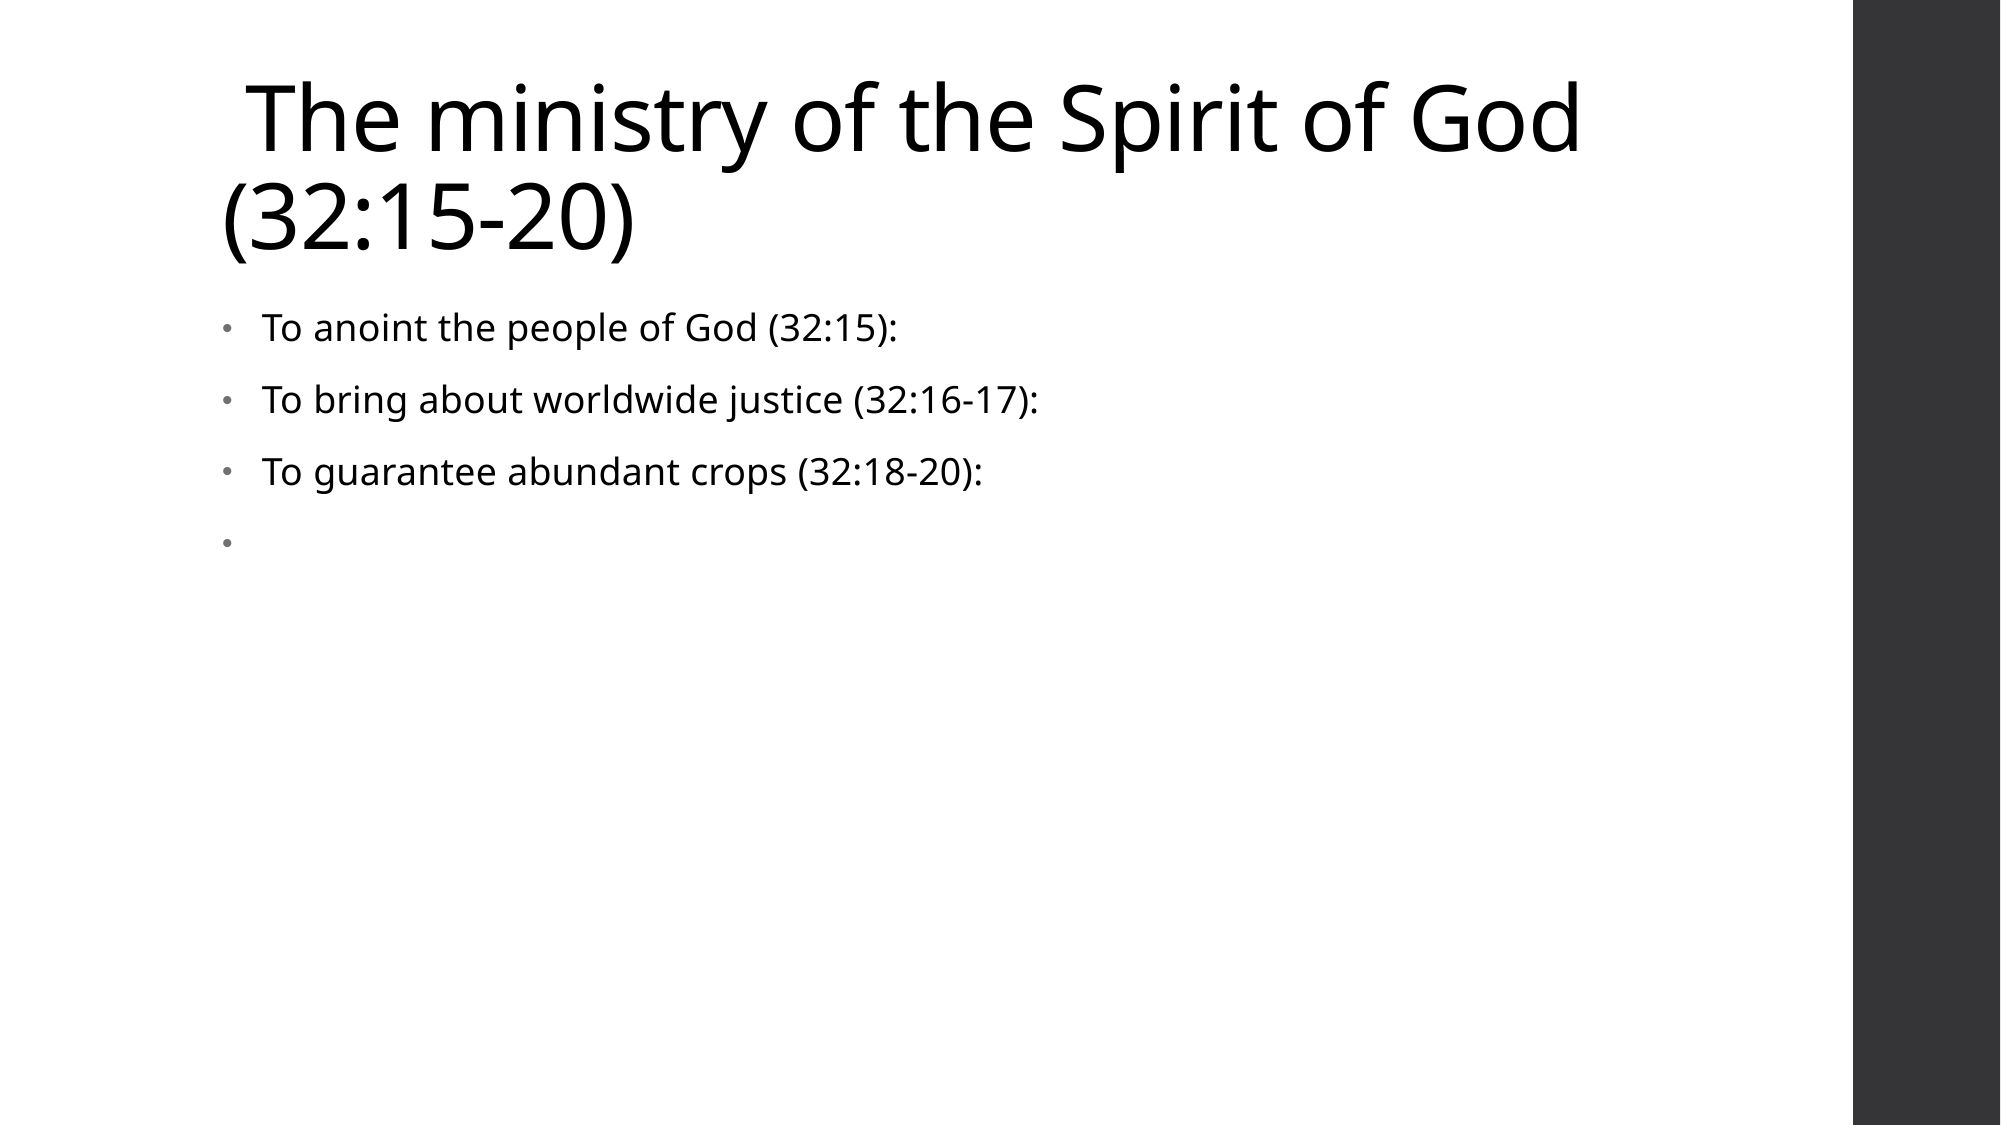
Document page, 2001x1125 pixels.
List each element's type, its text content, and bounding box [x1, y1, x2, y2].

list To anoint the people of God (32:15): To bring about worldwide justice (32:16-17): To guarantee abundant crops (32:18-20): [206, 299, 1617, 1014]
title The ministry of the Spirit of God (32:15-20) [206, 60, 1797, 278]
